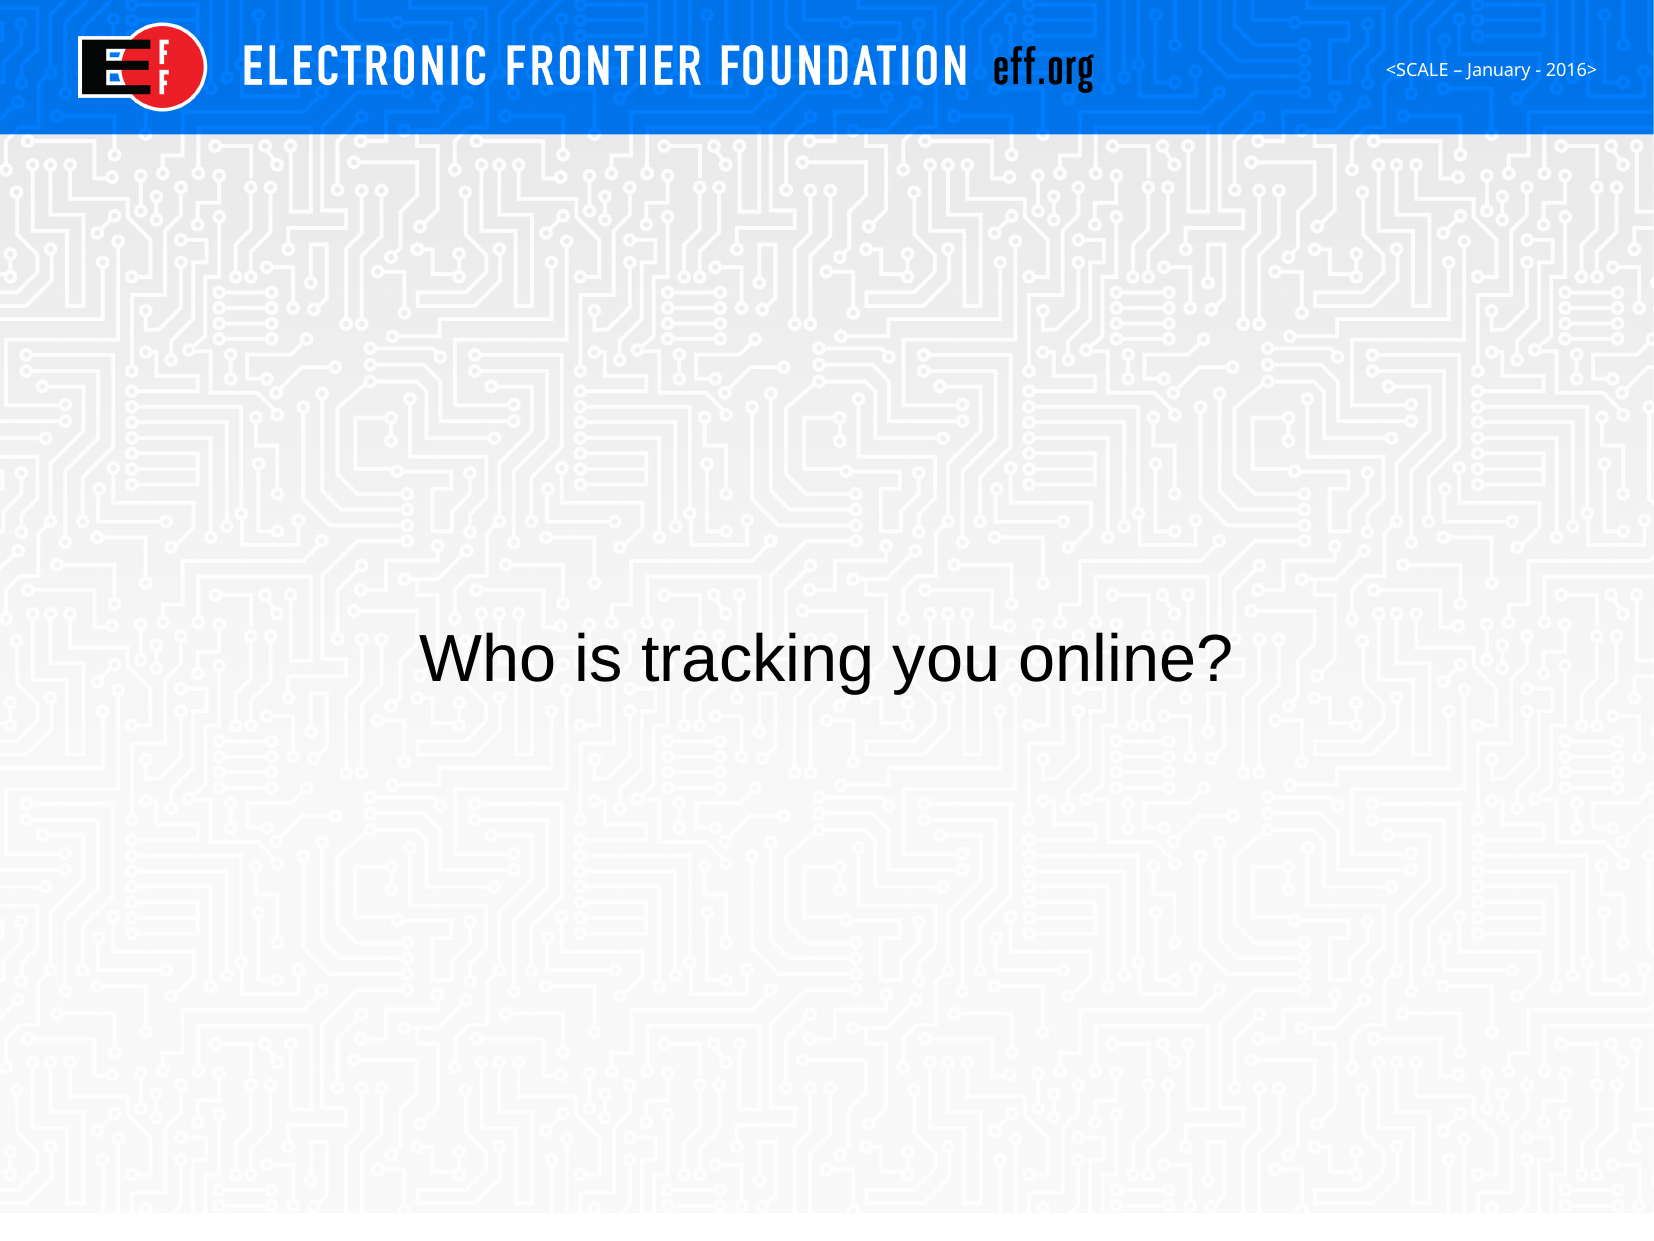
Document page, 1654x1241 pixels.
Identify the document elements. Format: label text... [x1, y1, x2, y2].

subtitle Who is tracking you online? [124, 179, 1530, 1138]
picture [0, 0, 1654, 1213]
